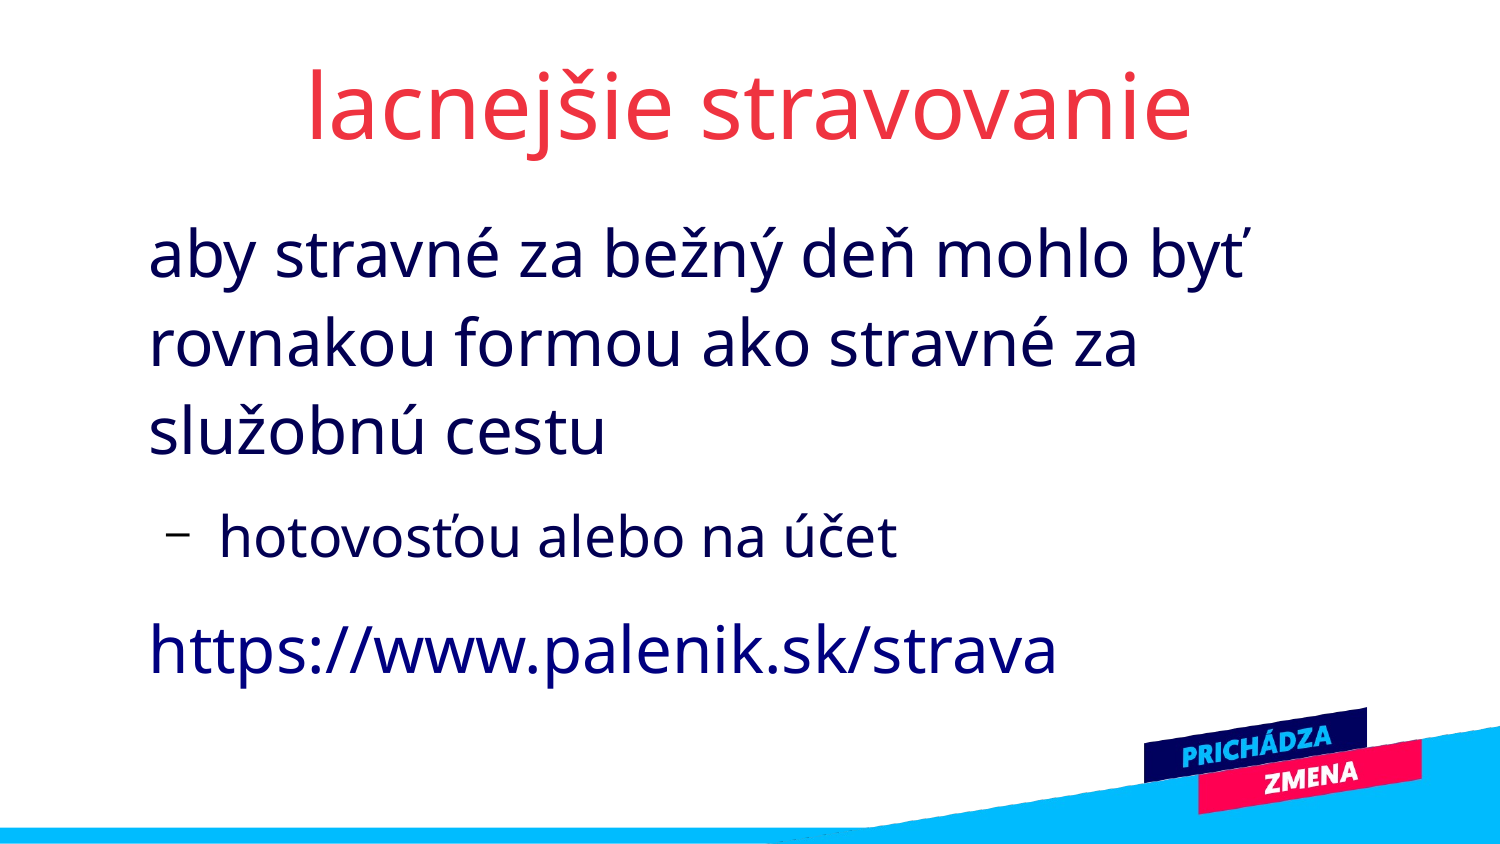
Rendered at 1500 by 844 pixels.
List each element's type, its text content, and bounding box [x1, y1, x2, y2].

picture [765, 707, 1500, 828]
list aby stravné za bežný deň mohlo byť rovnakou formou ako stravné za služobnú cestu hotovosťou alebo na účet https://www.palenik.sk/strava [79, 207, 1430, 697]
title lacnejšie stravovanie [75, 33, 1425, 175]
